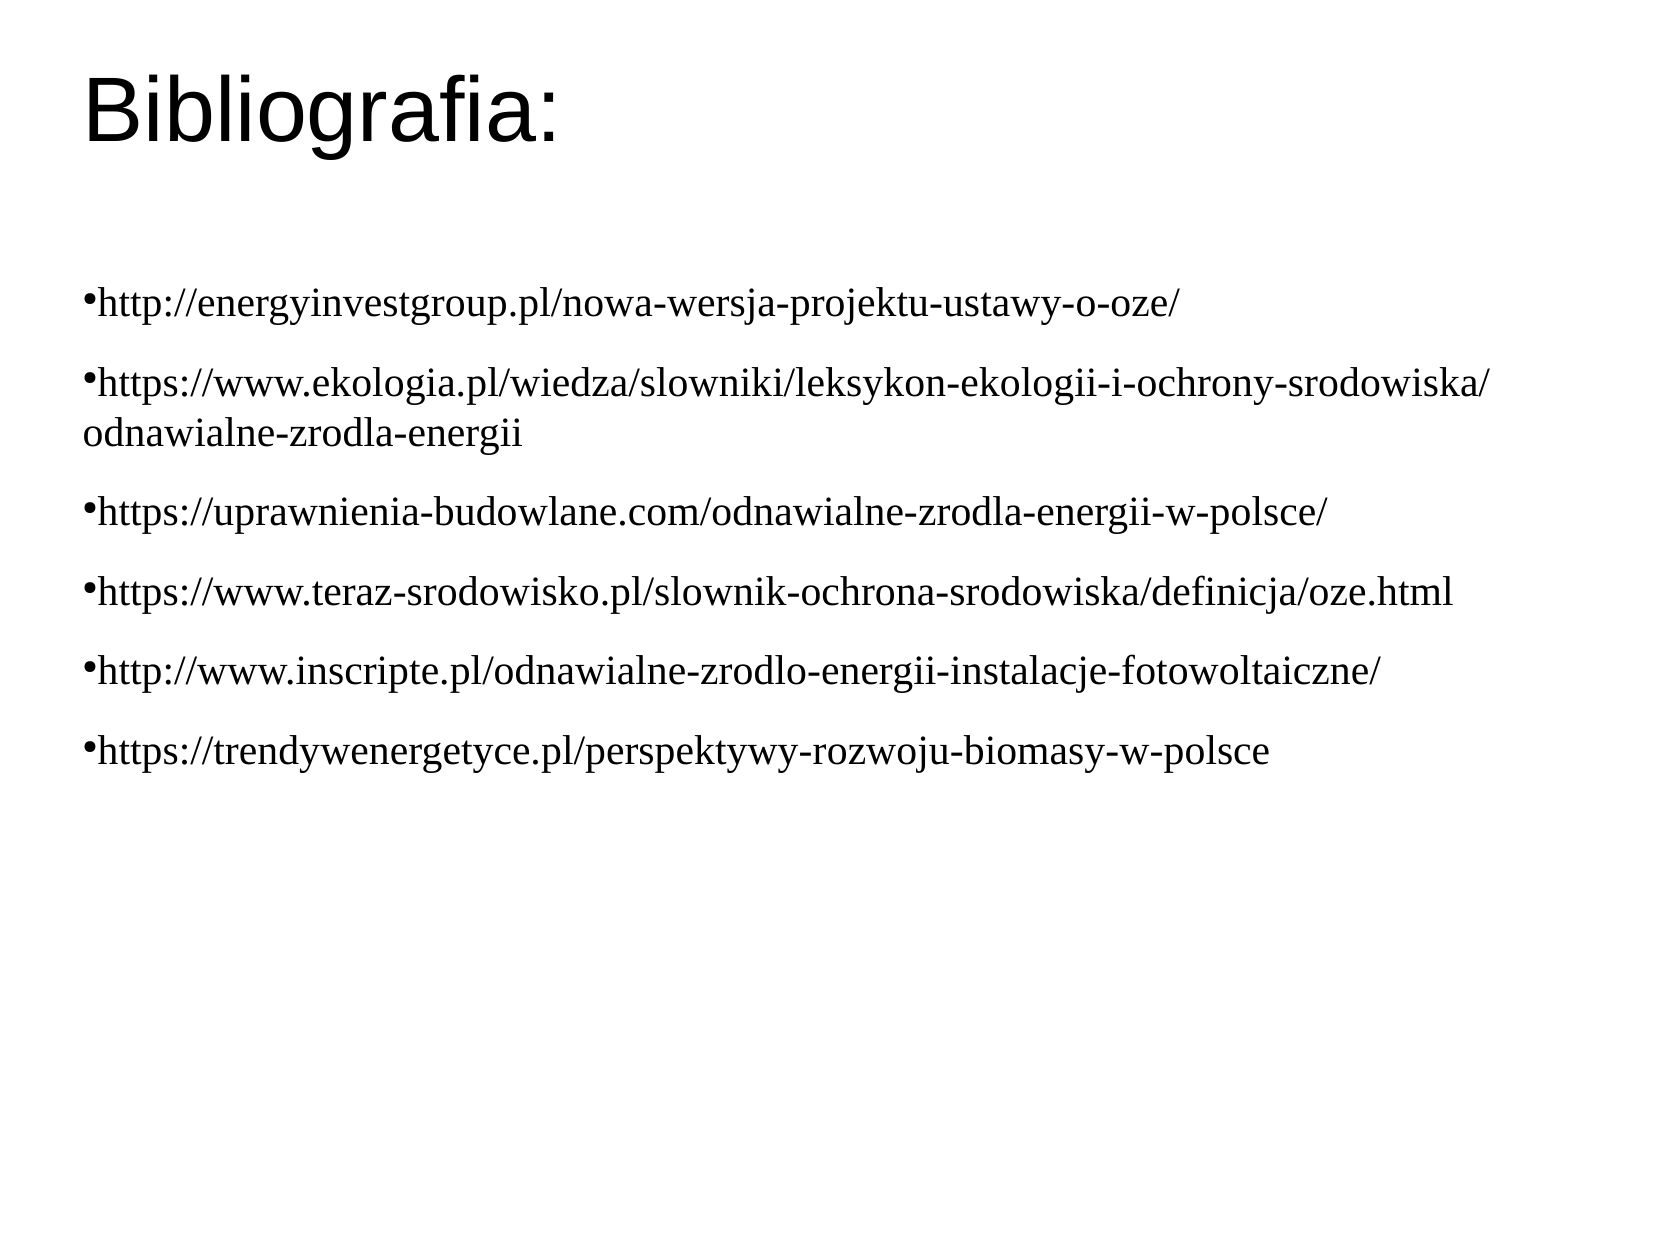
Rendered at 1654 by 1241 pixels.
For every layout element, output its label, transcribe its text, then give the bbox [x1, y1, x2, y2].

title Bibliografia: [82, 49, 1571, 165]
list http://energyinvestgroup.pl/nowa-wersja-projektu-ustawy-o-oze/ https://www.ekologia.pl/wiedza/slowniki/leksykon-ekologii-i-ochrony-srodowiska/odnawialne-zrodla-energii https://uprawnienia-budowlane.com/odnawialne-zrodla-energii-w-polsce/ https://www.teraz-srodowisko.pl/slownik-ochrona-srodowiska/definicja/oze.html http://www.inscripte.pl/odnawialne-zrodlo-energii-instalacje-fotowoltaiczne/ https://trendywenergetyce.pl/perspektywy-rozwoju-biomasy-w-polsce [82, 165, 1571, 885]
